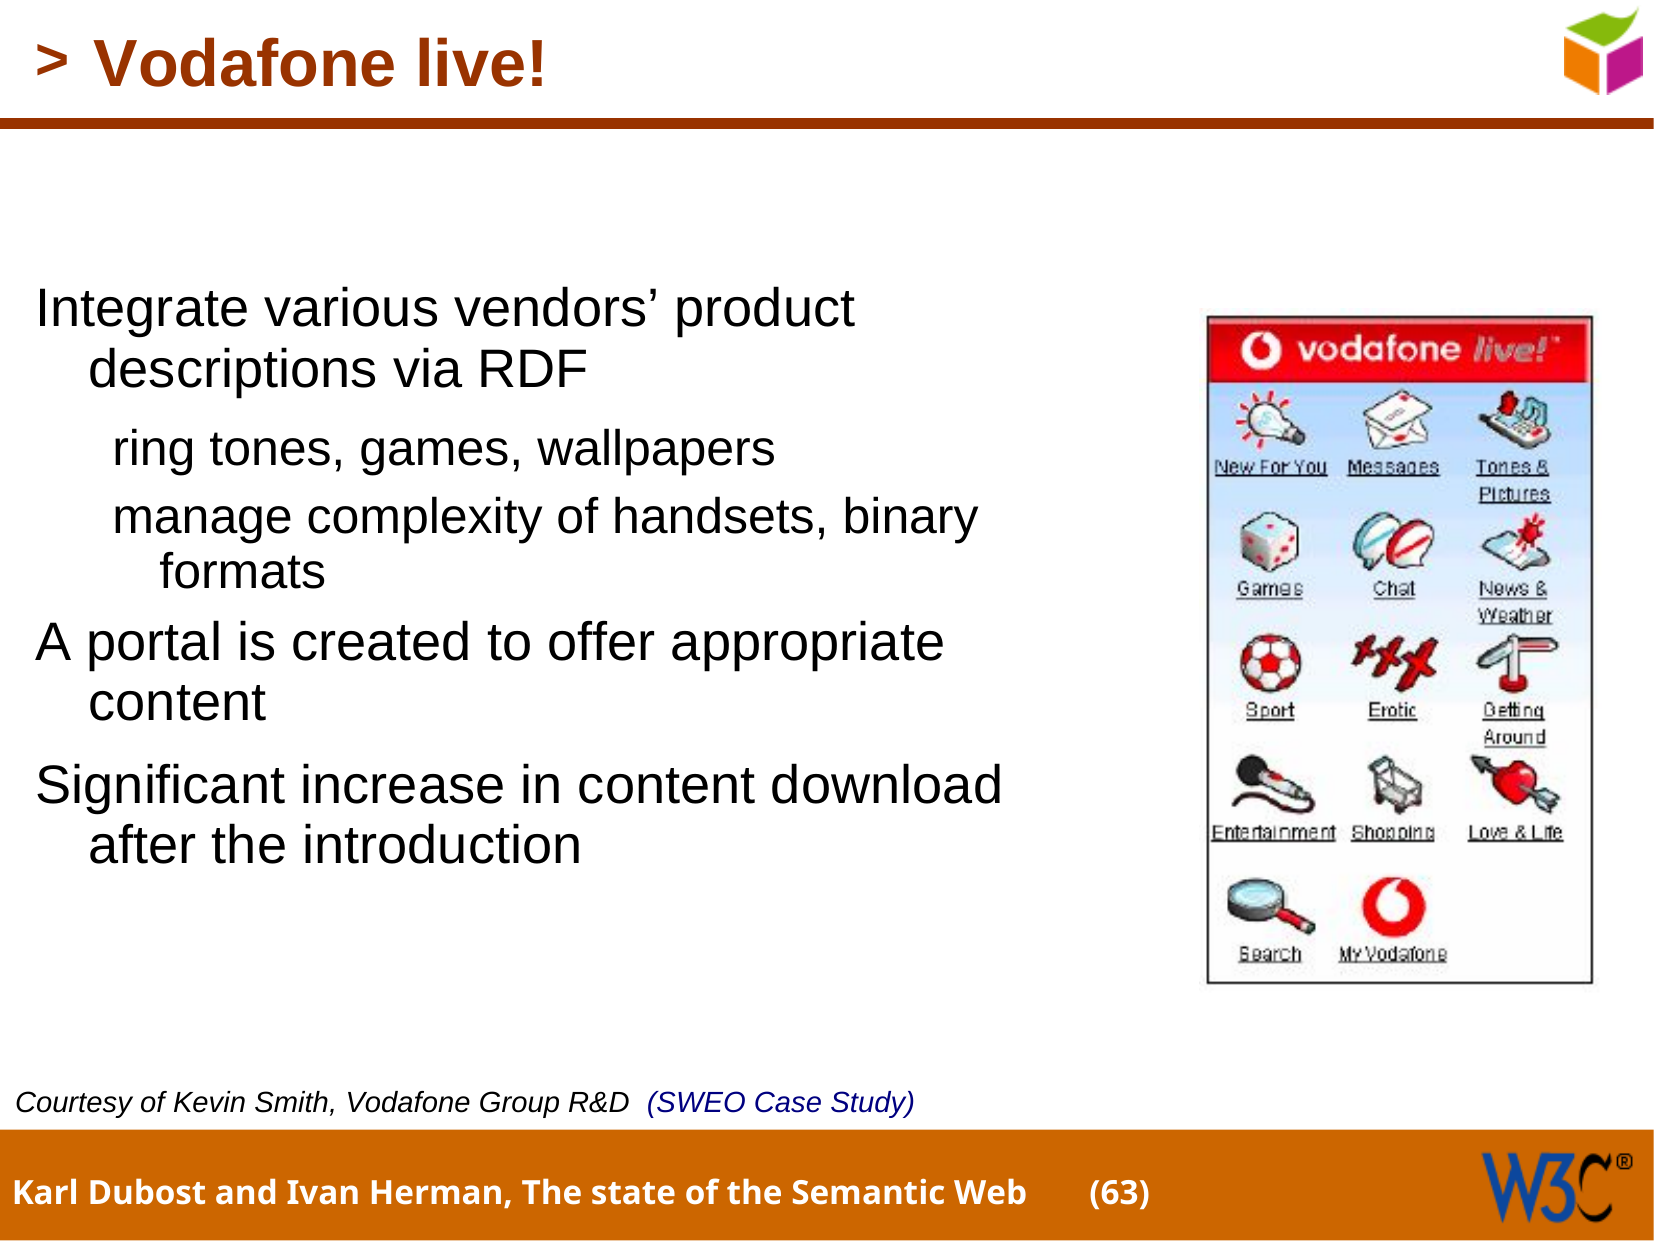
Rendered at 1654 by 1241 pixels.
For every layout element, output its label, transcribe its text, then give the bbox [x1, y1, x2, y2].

picture [1199, 308, 1606, 997]
picture [1564, 5, 1643, 95]
title Vodafone live! [93, 0, 1493, 124]
list Integrate various vendors’ product descriptions via RDF ring tones, games, wallpapers manage complexity of handsets, binary formats A portal is created to offer appropriate content Significant increase in content download after the introduction [17, 277, 1118, 876]
text_box Courtesy of Kevin Smith, Vodafone Group R&D (SWEO Case Study) [0, 1080, 932, 1129]
picture [1477, 1149, 1639, 1228]
